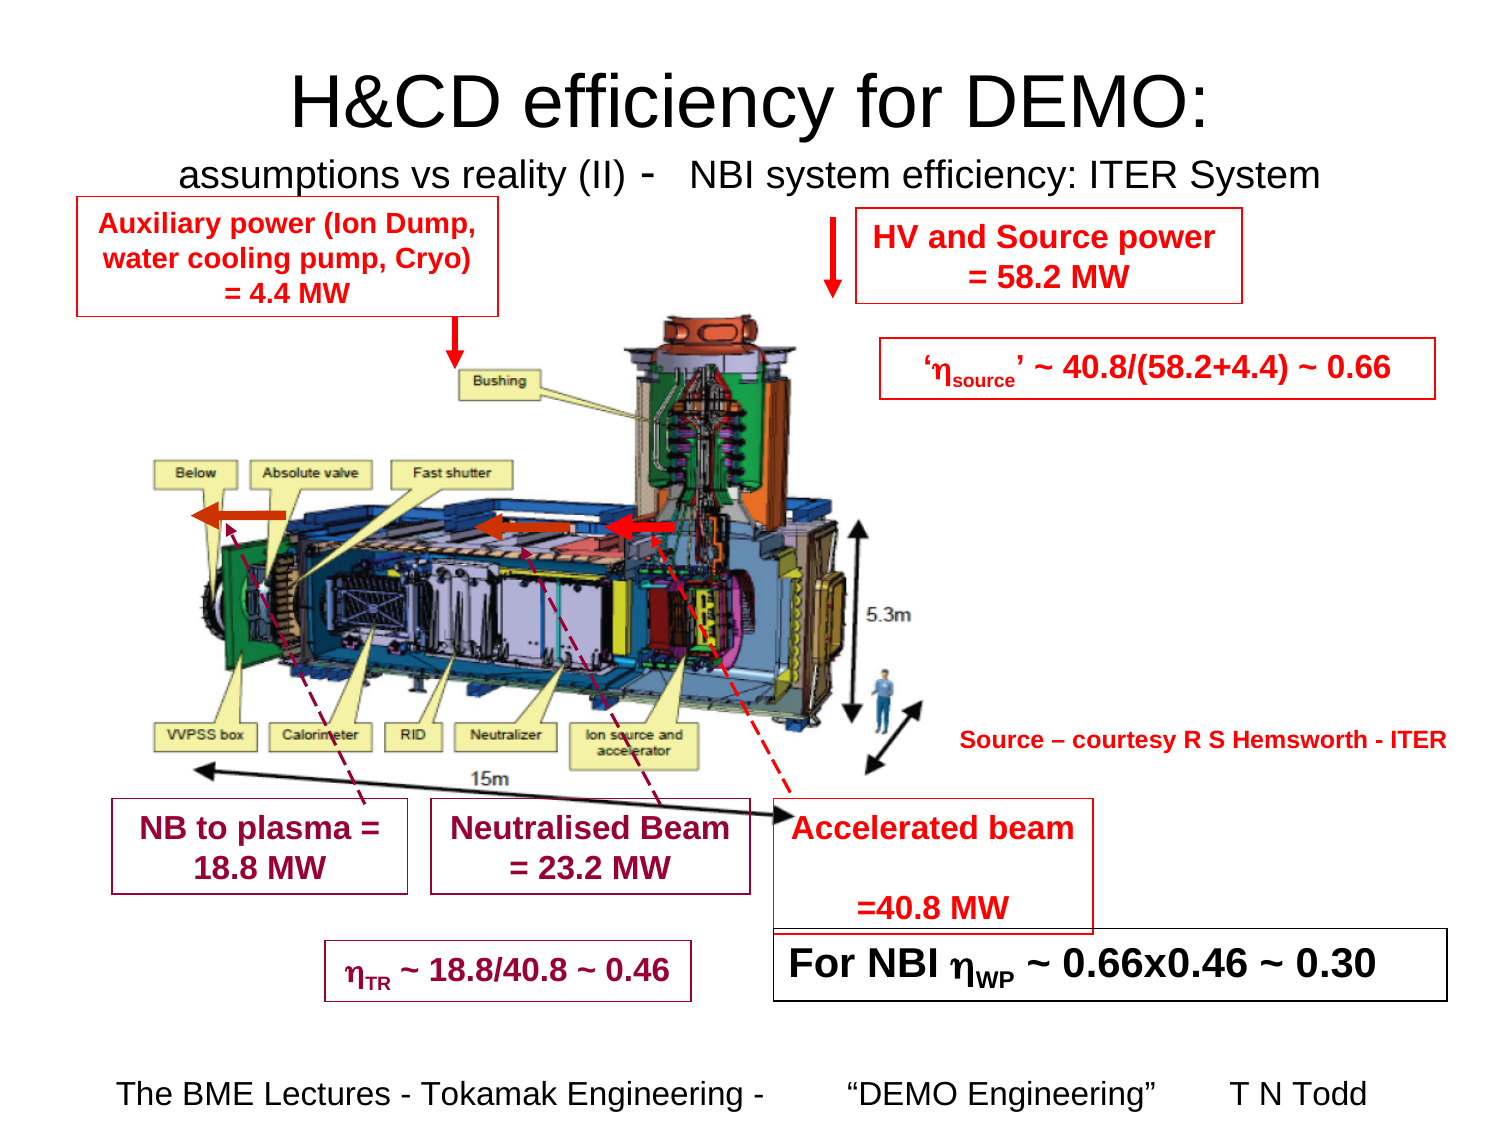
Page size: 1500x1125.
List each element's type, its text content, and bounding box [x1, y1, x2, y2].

text_box TR ~ 18.8/40.8 ~ 0.46 [324, 940, 692, 1002]
text_box Source – courtesy R S Hemsworth - ITER [944, 716, 1500, 762]
text_box ‘source’ ~ 40.8/(58.2+4.4) ~ 0.66 [879, 338, 1436, 399]
text_box Accelerated beam =40.8 MW [773, 798, 1093, 928]
picture [112, 295, 929, 832]
text_box Auxiliary power (Ion Dump, water cooling pump, Cryo) = 4.4 MW [76, 196, 498, 317]
text_box HV and Source power = 58.2 MW [856, 207, 1242, 304]
text_box Neutralised Beam = 23.2 MW [430, 798, 750, 894]
text_box For NBI WP ~ 0.66x0.46 ~ 0.30 [773, 928, 1447, 1001]
text_box NB to plasma = 18.8 MW [112, 798, 408, 894]
text_box H&CD efficiency for DEMO: assumptions vs reality (II) - NBI system efficiency: ITER System [75, 45, 1426, 233]
